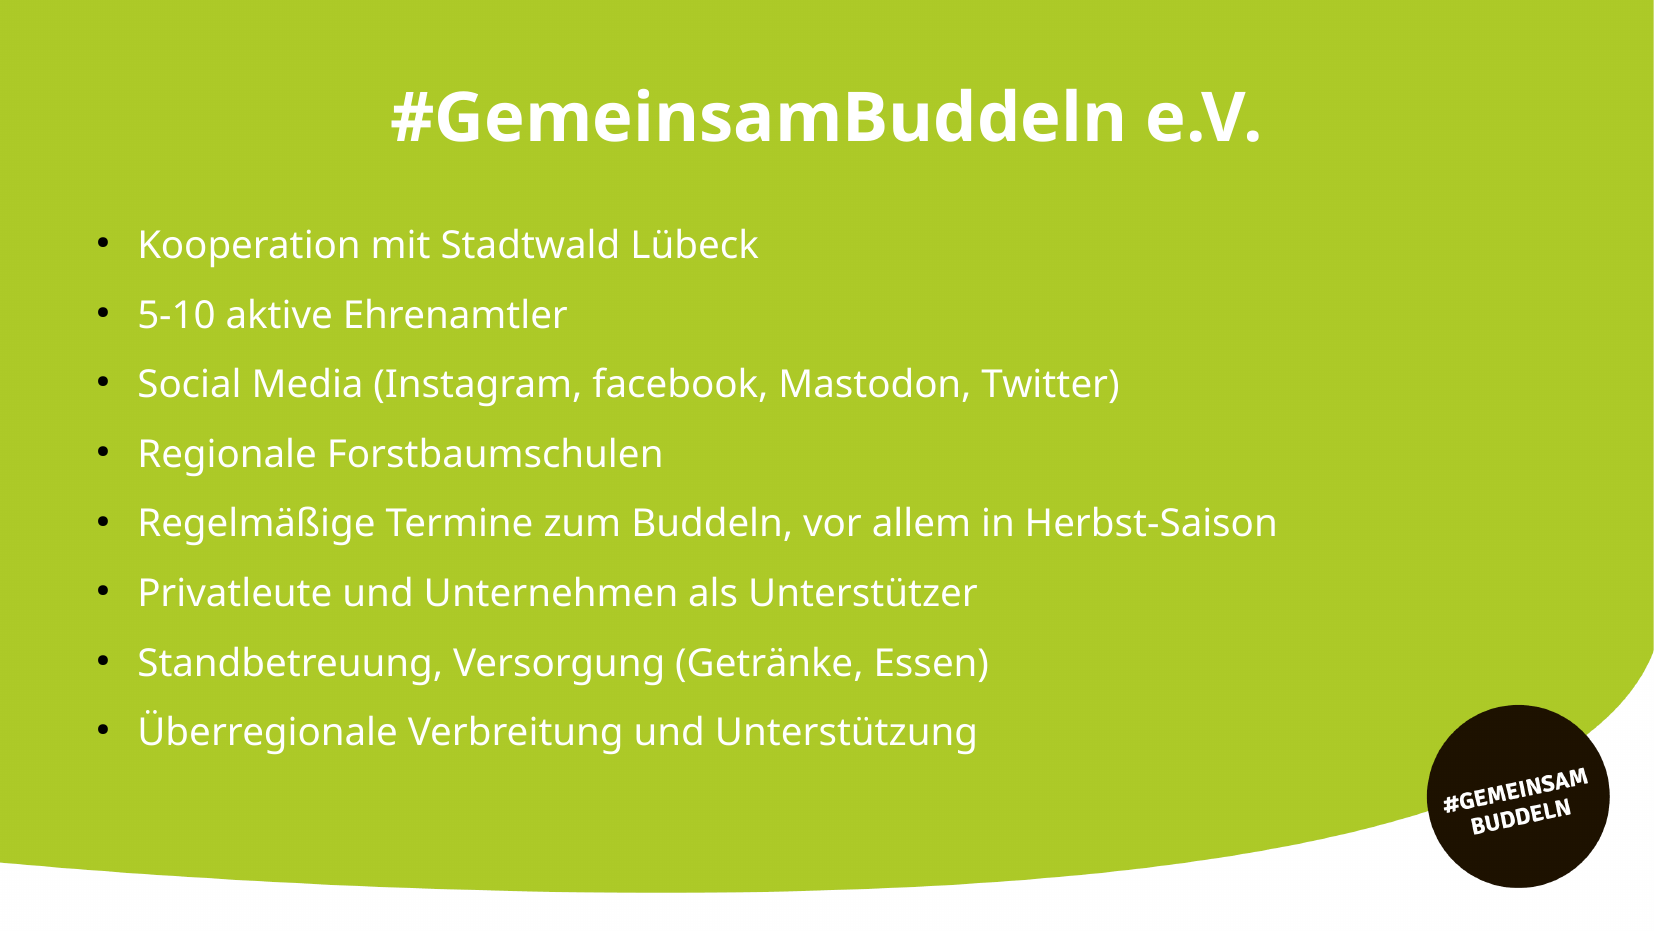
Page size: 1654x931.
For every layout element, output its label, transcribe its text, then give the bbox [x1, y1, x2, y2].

picture [0, 0, 1654, 931]
list Kooperation mit Stadtwald Lübeck 5-10 aktive Ehrenamtler Social Media (Instagram, facebook, Mastodon, Twitter) Regionale Forstbaumschulen Regelmäßige Termine zum Buddeln, vor allem in Herbst-Saison Privatleute und Unternehmen als Unterstützer Standbetreuung, Versorgung (Getränke, Essen) Überregionale Verbreitung und Unterstützung [82, 217, 1571, 758]
title #GemeinsamBuddeln e.V. [82, 37, 1571, 193]
